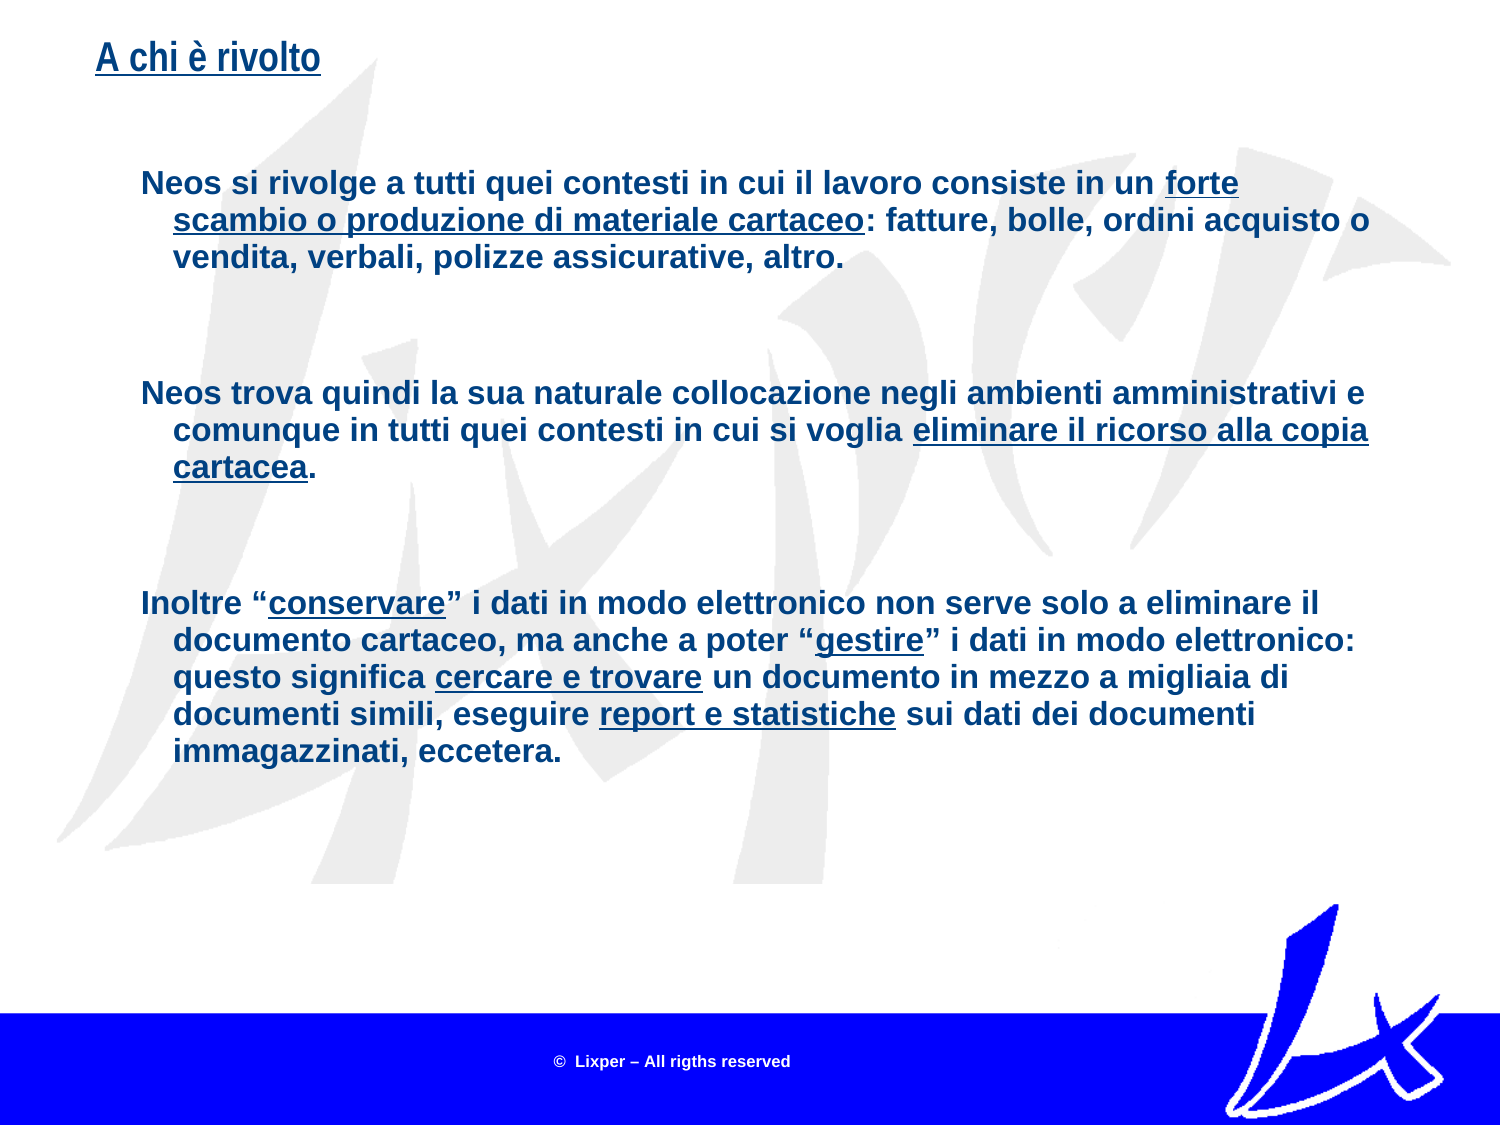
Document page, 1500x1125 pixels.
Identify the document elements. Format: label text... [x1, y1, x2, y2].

title A chi è rivolto [80, 33, 1490, 107]
list Neos si rivolge a tutti quei contesti in cui il lavoro consiste in un forte scambio o produzione di materiale cartaceo: fatture, bolle, ordini acquisto o vendita, verbali, polizze assicurative, altro. Neos trova quindi la sua naturale collocazione negli ambienti amministrativi e comunque in tutti quei contesti in cui si voglia eliminare il ricorso alla copia cartacea. Inoltre “conservare” i dati in modo elettronico non serve solo a eliminare il documento cartaceo, ma anche a poter “gestire” i dati in modo elettronico: questo significa cercare e trovare un documento in mezzo a migliaia di documenti simili, eseguire report e statistiche sui dati dei documenti immagazzinati, eccetera. [126, 156, 1388, 878]
picture [0, 0, 1500, 1125]
